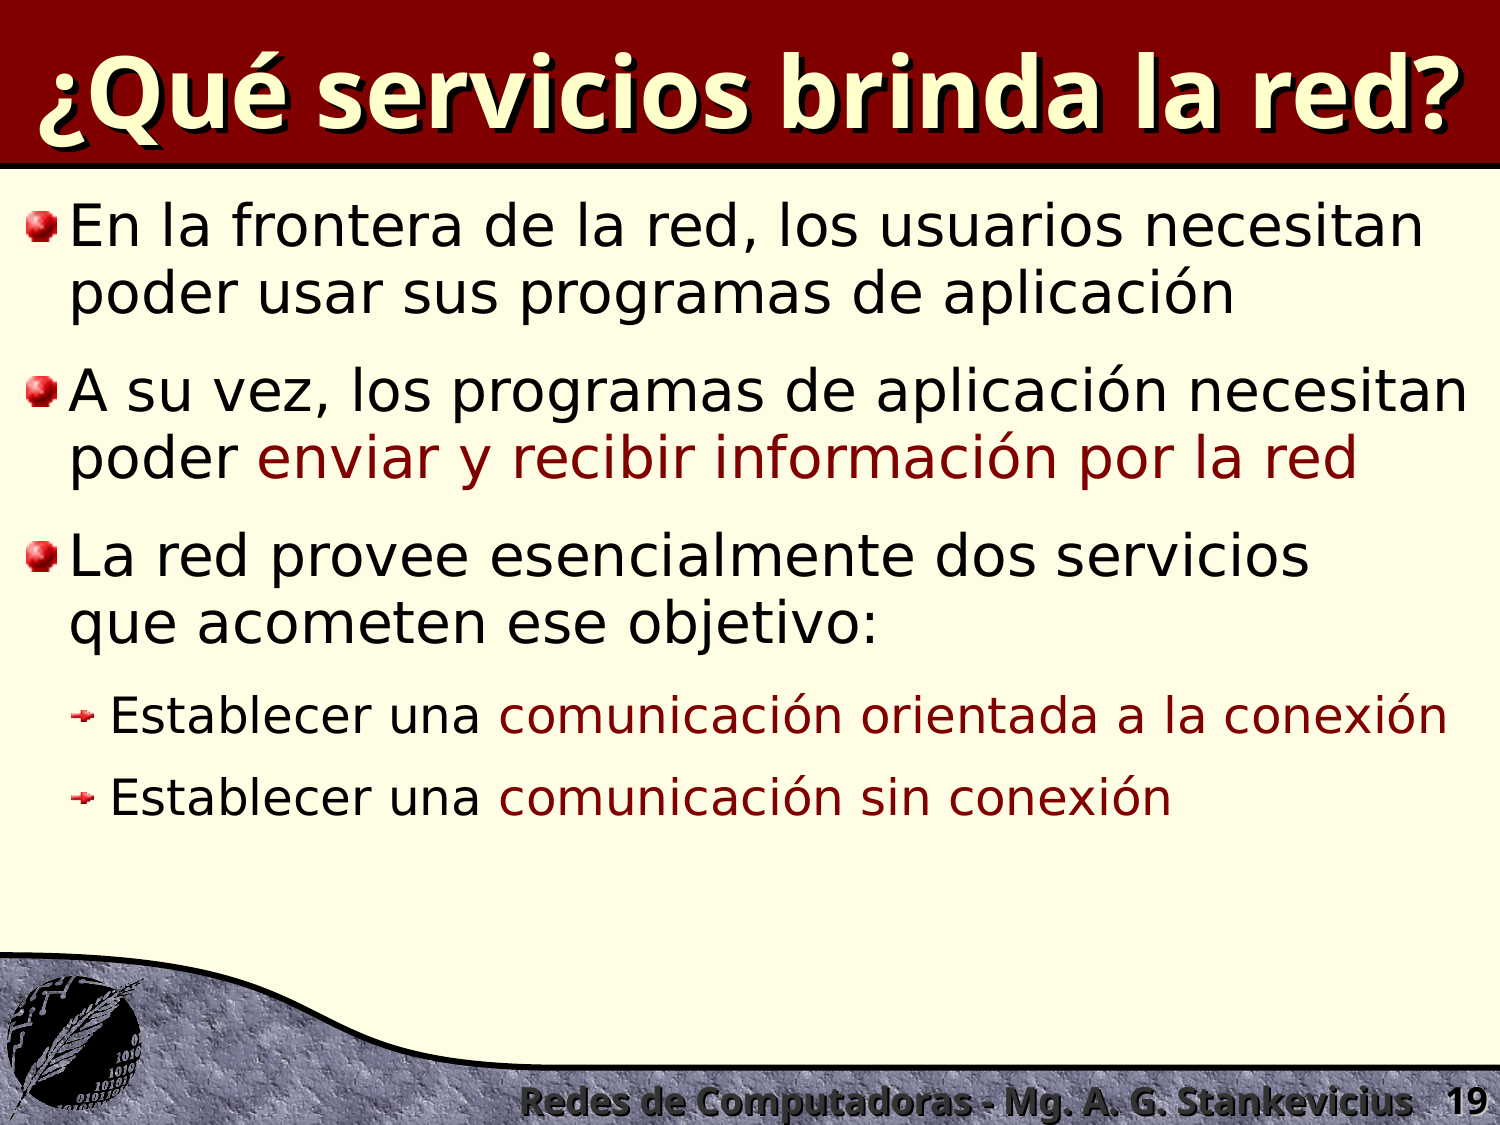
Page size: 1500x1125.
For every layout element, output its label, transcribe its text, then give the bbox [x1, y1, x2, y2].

picture [0, 959, 1500, 1125]
list En la frontera de la red, los usuarios necesitan poder usar sus programas de aplicación A su vez, los programas de aplicación necesitan poder enviar y recibir información por la red La red provee esencialmente dos servicios que acometen ese objetivo: Establecer una comunicación orientada a la conexión Establecer una comunicación sin conexión [11, 192, 1486, 921]
picture [790, 1100, 795, 1110]
title ¿Qué servicios brinda la red? [15, 5, 1485, 160]
picture [1047, 1100, 1054, 1110]
